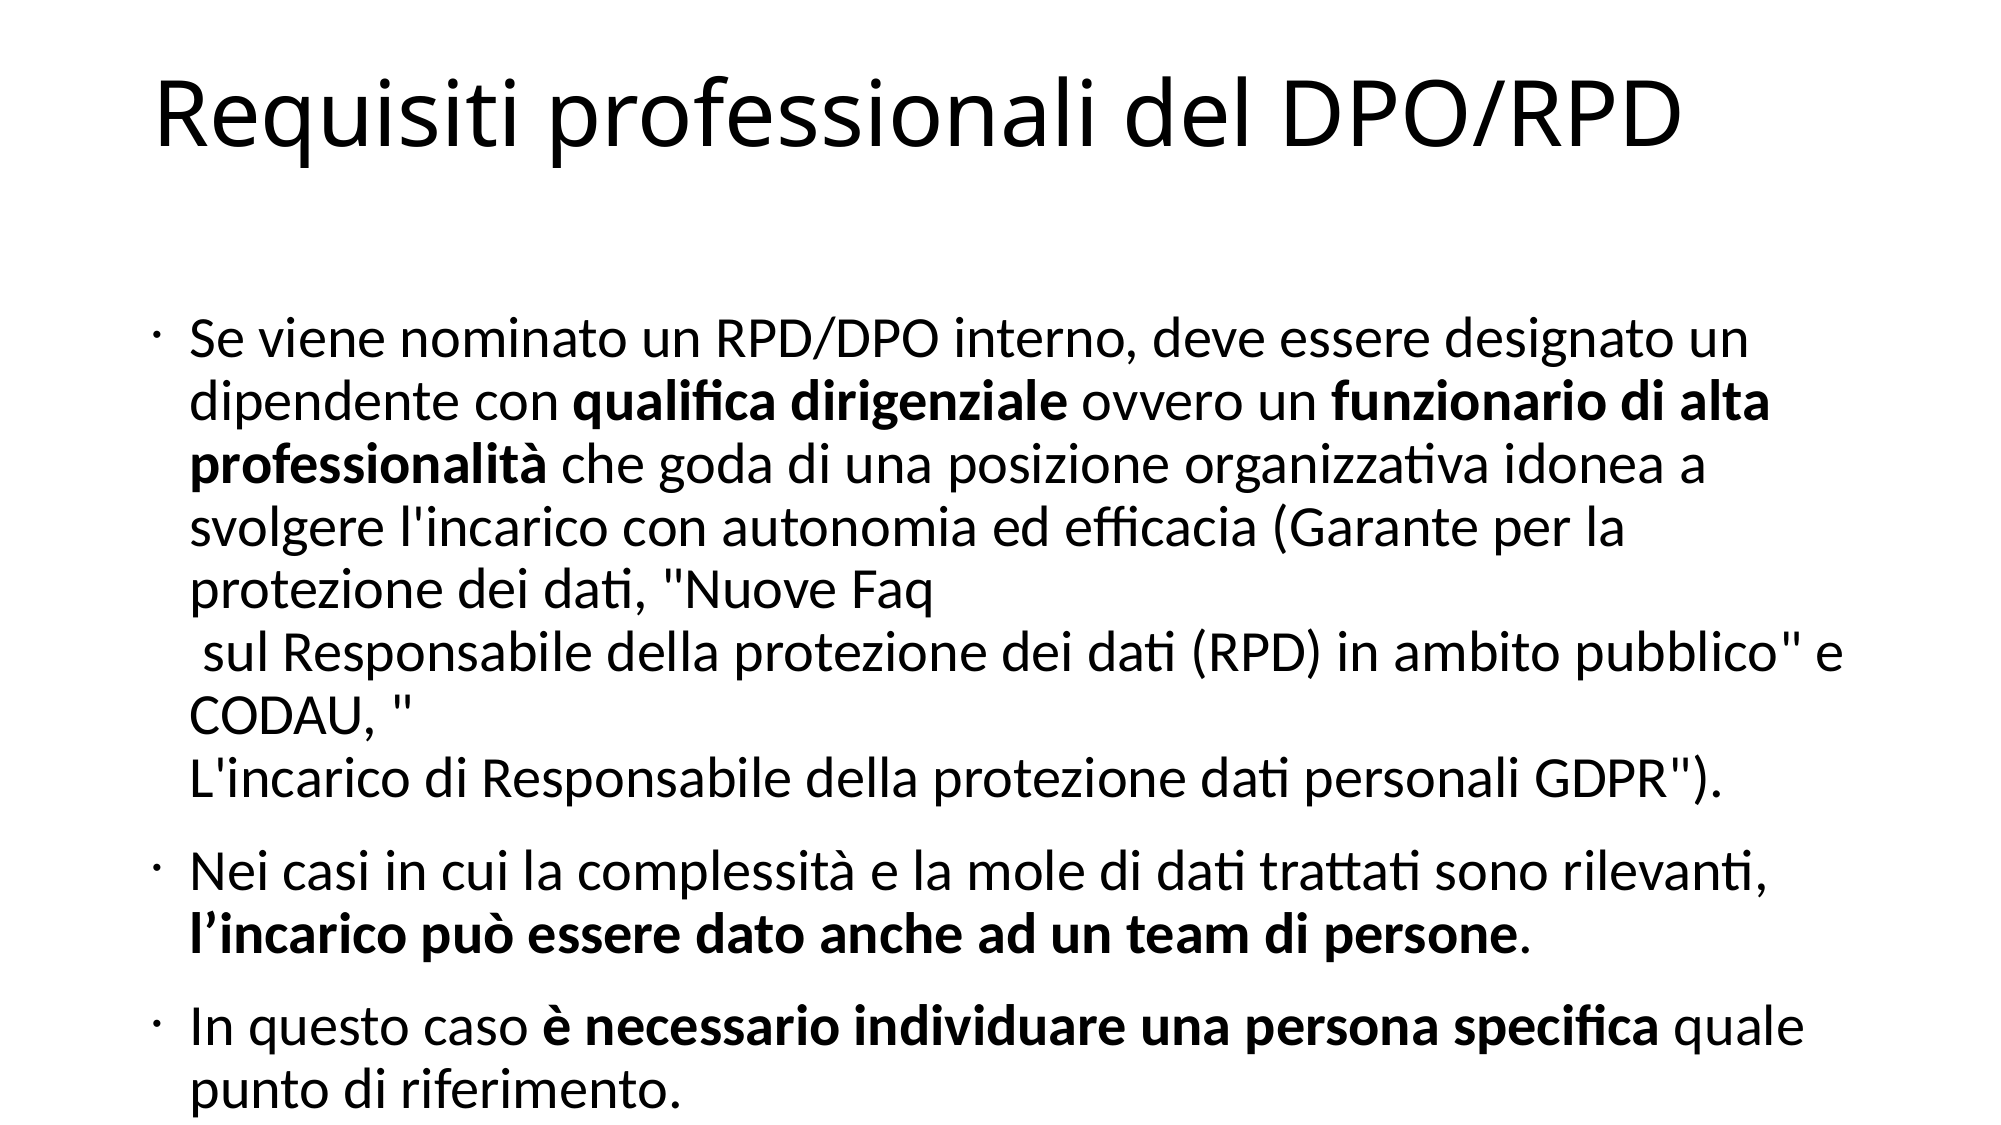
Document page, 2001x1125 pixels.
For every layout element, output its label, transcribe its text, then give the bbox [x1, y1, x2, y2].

list Se viene nominato un RPD/DPO interno, deve essere designato un dipendente con qualifica dirigenziale ovvero un funzionario di alta professionalità che goda di una posizione organizzativa idonea a svolgere l'incarico con autonomia ed efficacia (Garante per la protezione dei dati, "Nuove Faq sul Responsabile della protezione dei dati (RPD) in ambito pubblico" e CODAU, "L'incarico di Responsabile della protezione dati personali GDPR"). Nei casi in cui la complessità e la mole di dati trattati sono rilevanti, l’incarico può essere dato anche ad un team di persone. In questo caso è necessario individuare una persona specifica quale punto di riferimento. [137, 299, 1863, 1014]
title Requisiti professionali del DPO/RPD [137, 59, 1863, 278]
